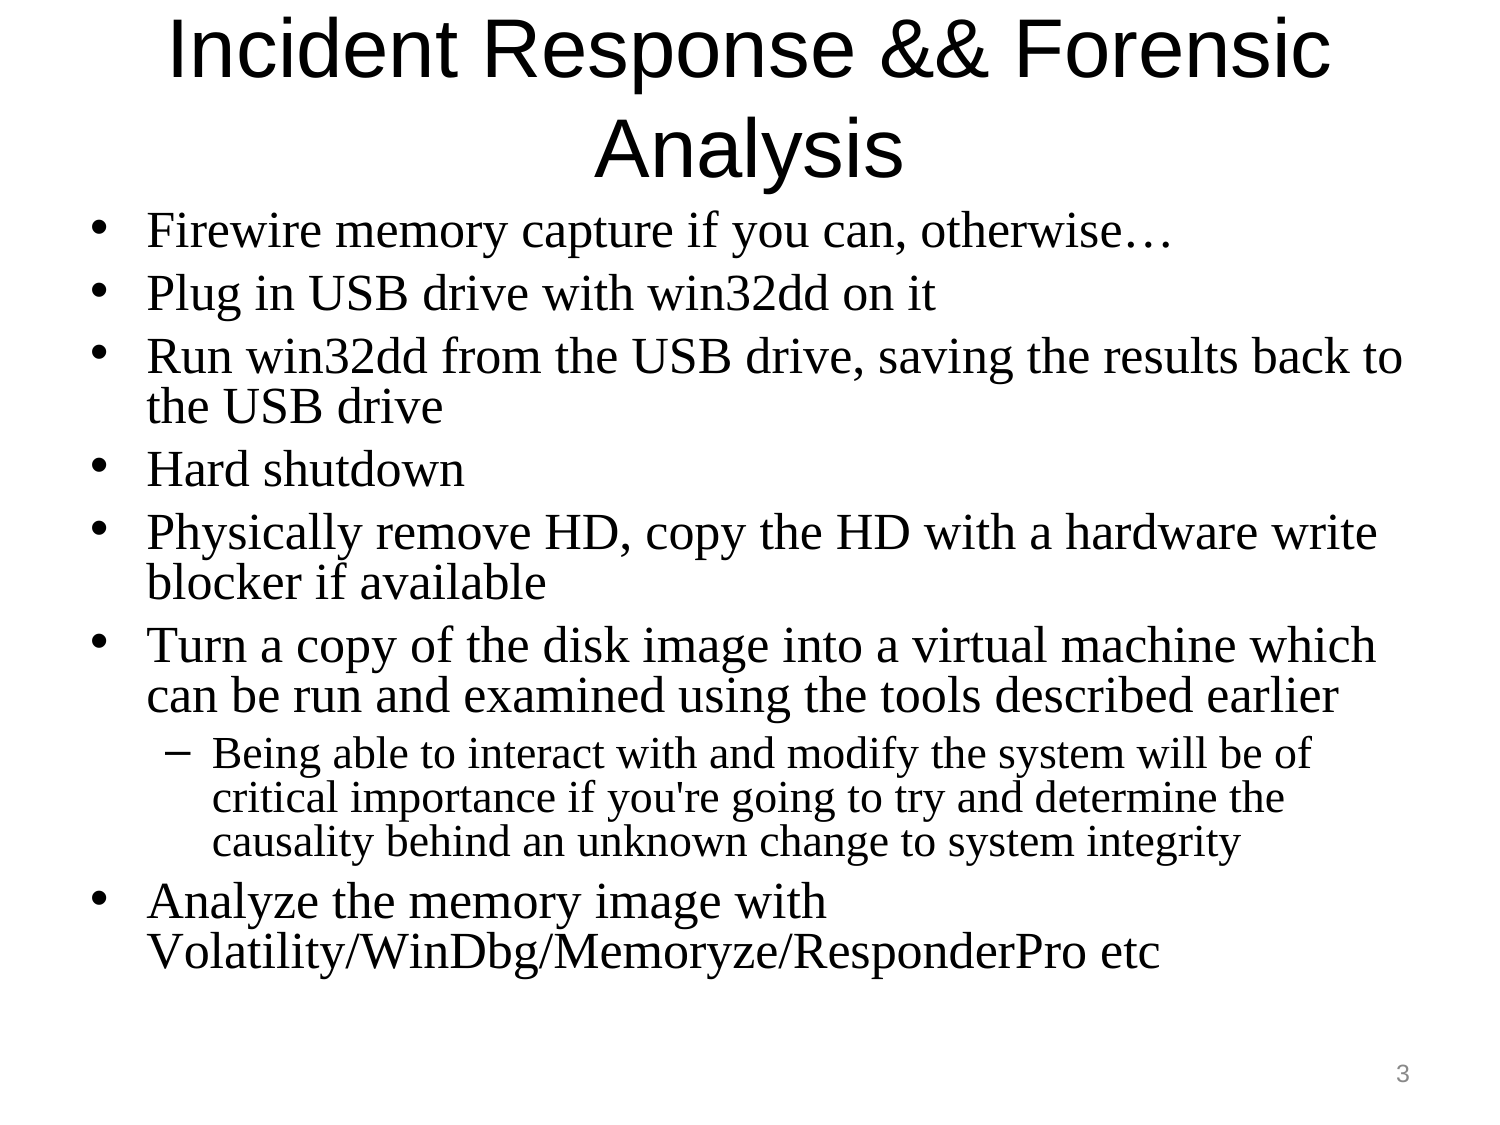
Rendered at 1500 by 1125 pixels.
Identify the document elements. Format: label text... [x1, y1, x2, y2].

list Firewire memory capture if you can, otherwise… Plug in USB drive with win32dd on it Run win32dd from the USB drive, saving the results back to the USB drive Hard shutdown Physically remove HD, copy the HD with a hardware write blocker if available Turn a copy of the disk image into a virtual machine which can be run and examined using the tools described earlier Being able to interact with and modify the system will be of critical importance if you're going to try and determine the causality behind an unknown change to system integrity Analyze the memory image with Volatility/WinDbg/Memoryze/ResponderPro etc [75, 200, 1426, 1006]
title Incident Response && Forensic Analysis [0, 0, 1500, 202]
text_box <number> [1074, 1042, 1426, 1103]
